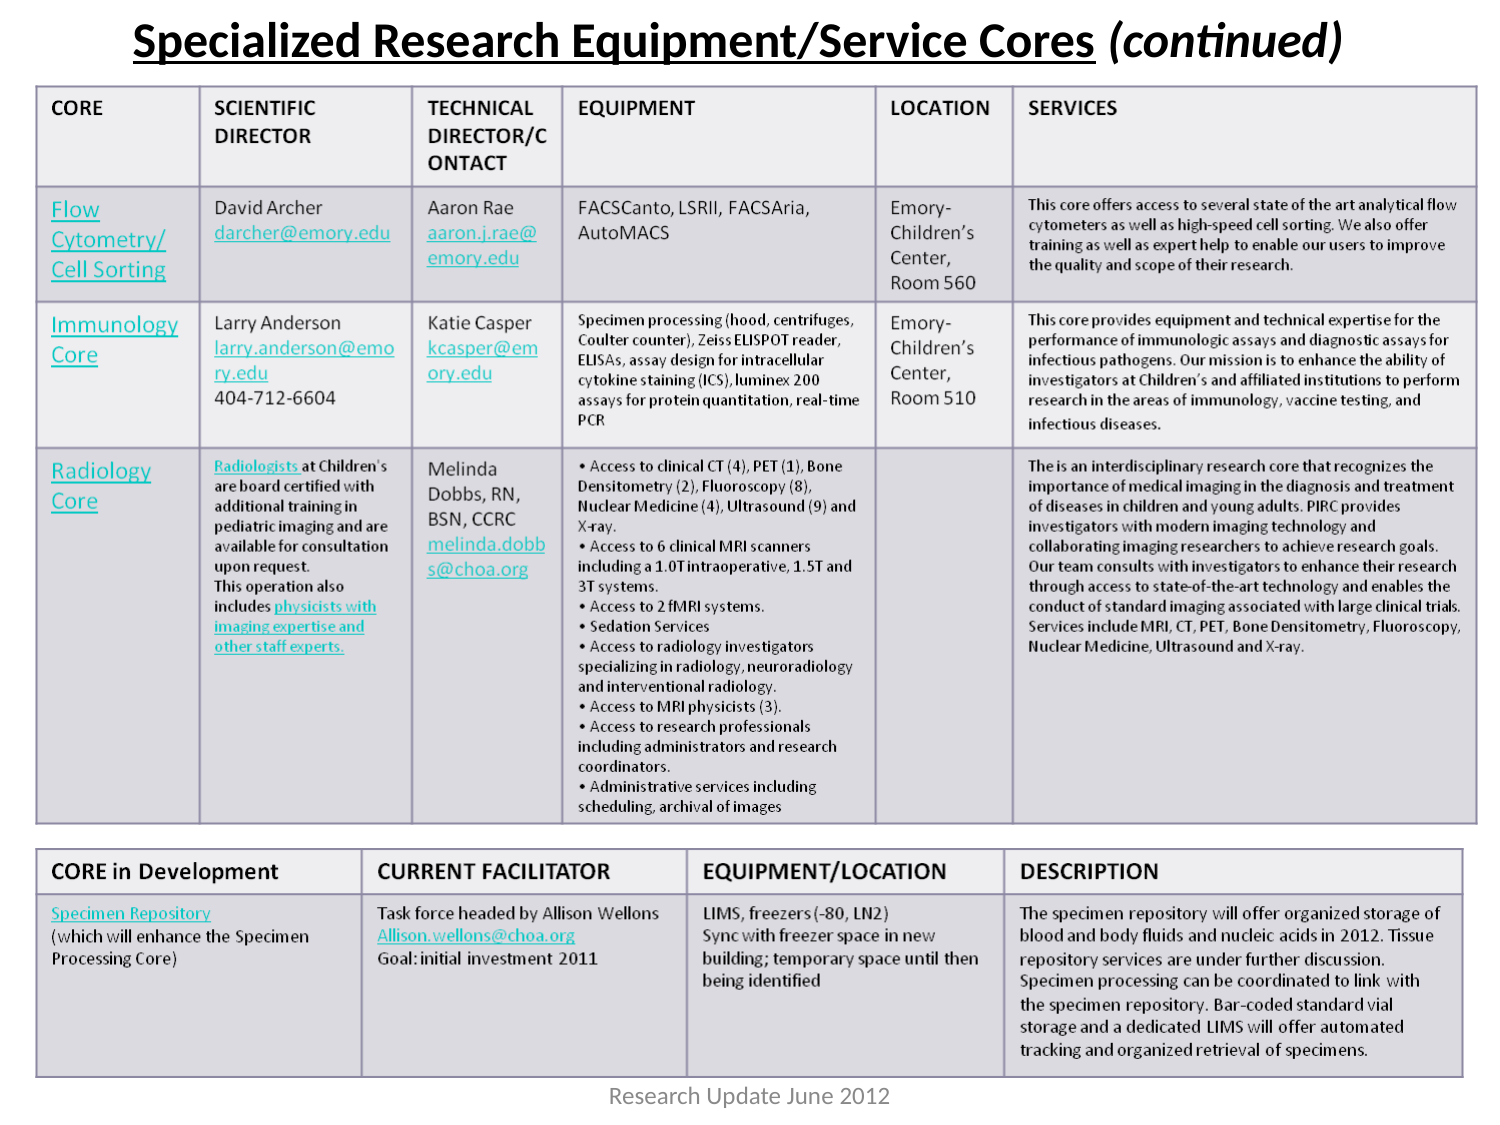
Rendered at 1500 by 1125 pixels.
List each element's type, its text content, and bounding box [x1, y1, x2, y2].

picture [25, 837, 1475, 1089]
text_box Specialized Research Equipment/Service Cores (continued) [37, 0, 1450, 113]
picture [25, 76, 1488, 836]
text_box Research Update June 2012 [512, 1089, 988, 1125]
